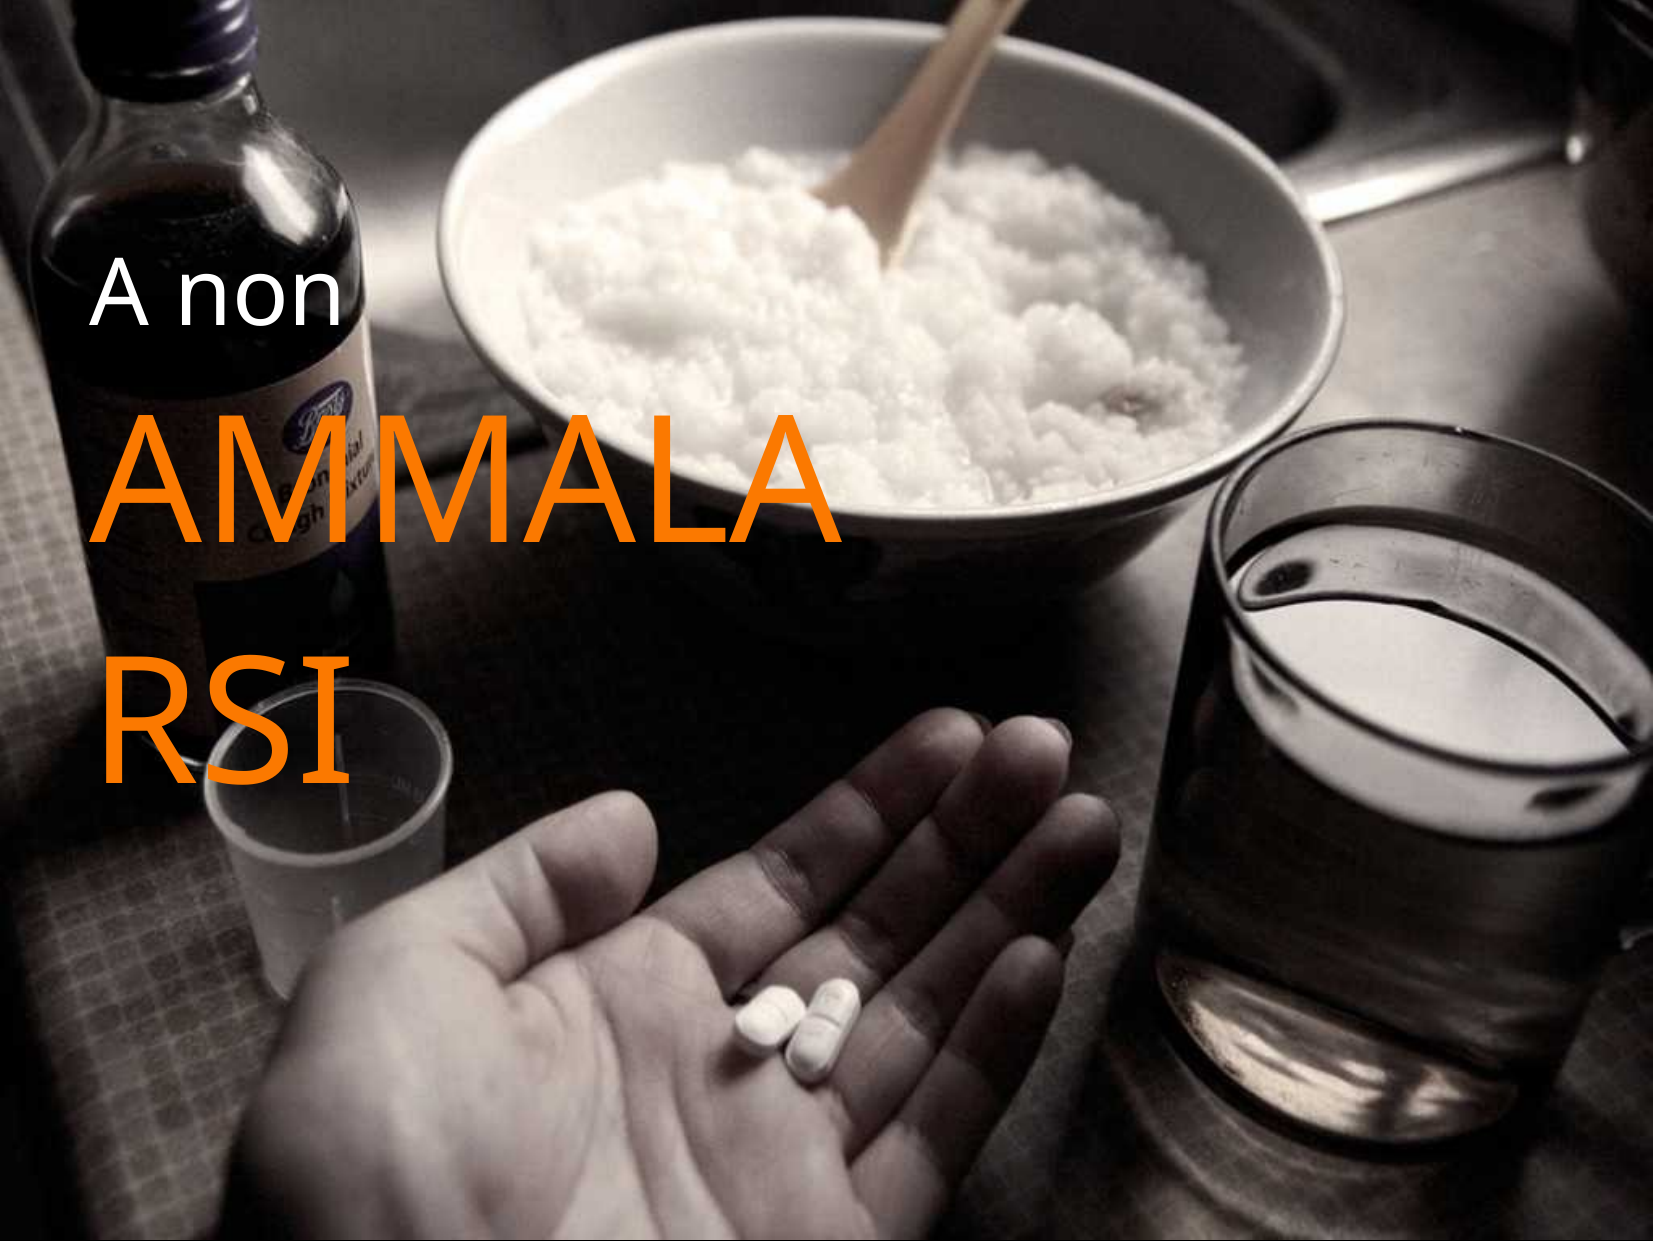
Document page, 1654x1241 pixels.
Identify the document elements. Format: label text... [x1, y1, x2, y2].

text_box A non AMMALARSI [75, 217, 863, 258]
picture [0, 0, 1653, 1240]
